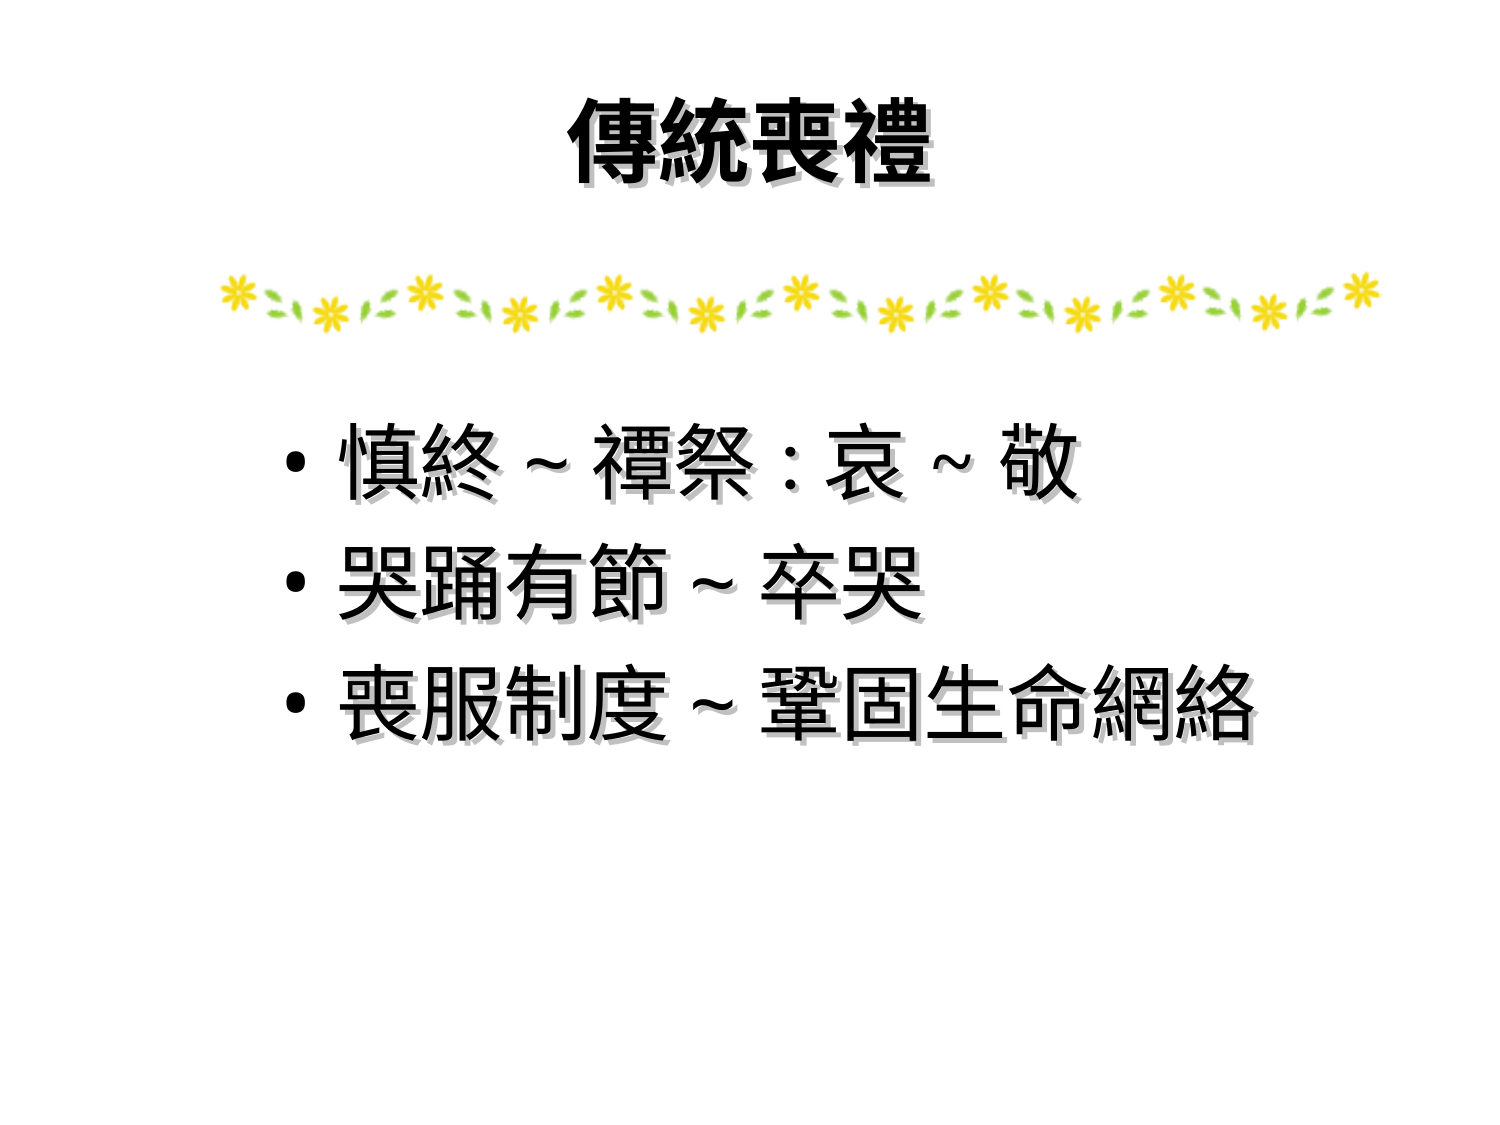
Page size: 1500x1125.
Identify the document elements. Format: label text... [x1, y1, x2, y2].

picture [218, 267, 1382, 340]
list 慎終~禫祭：哀~敬 哭踊有節~卒哭 喪服制度~鞏固生命網絡 [265, 340, 1306, 869]
title 傳統喪禮 [75, 45, 1426, 233]
